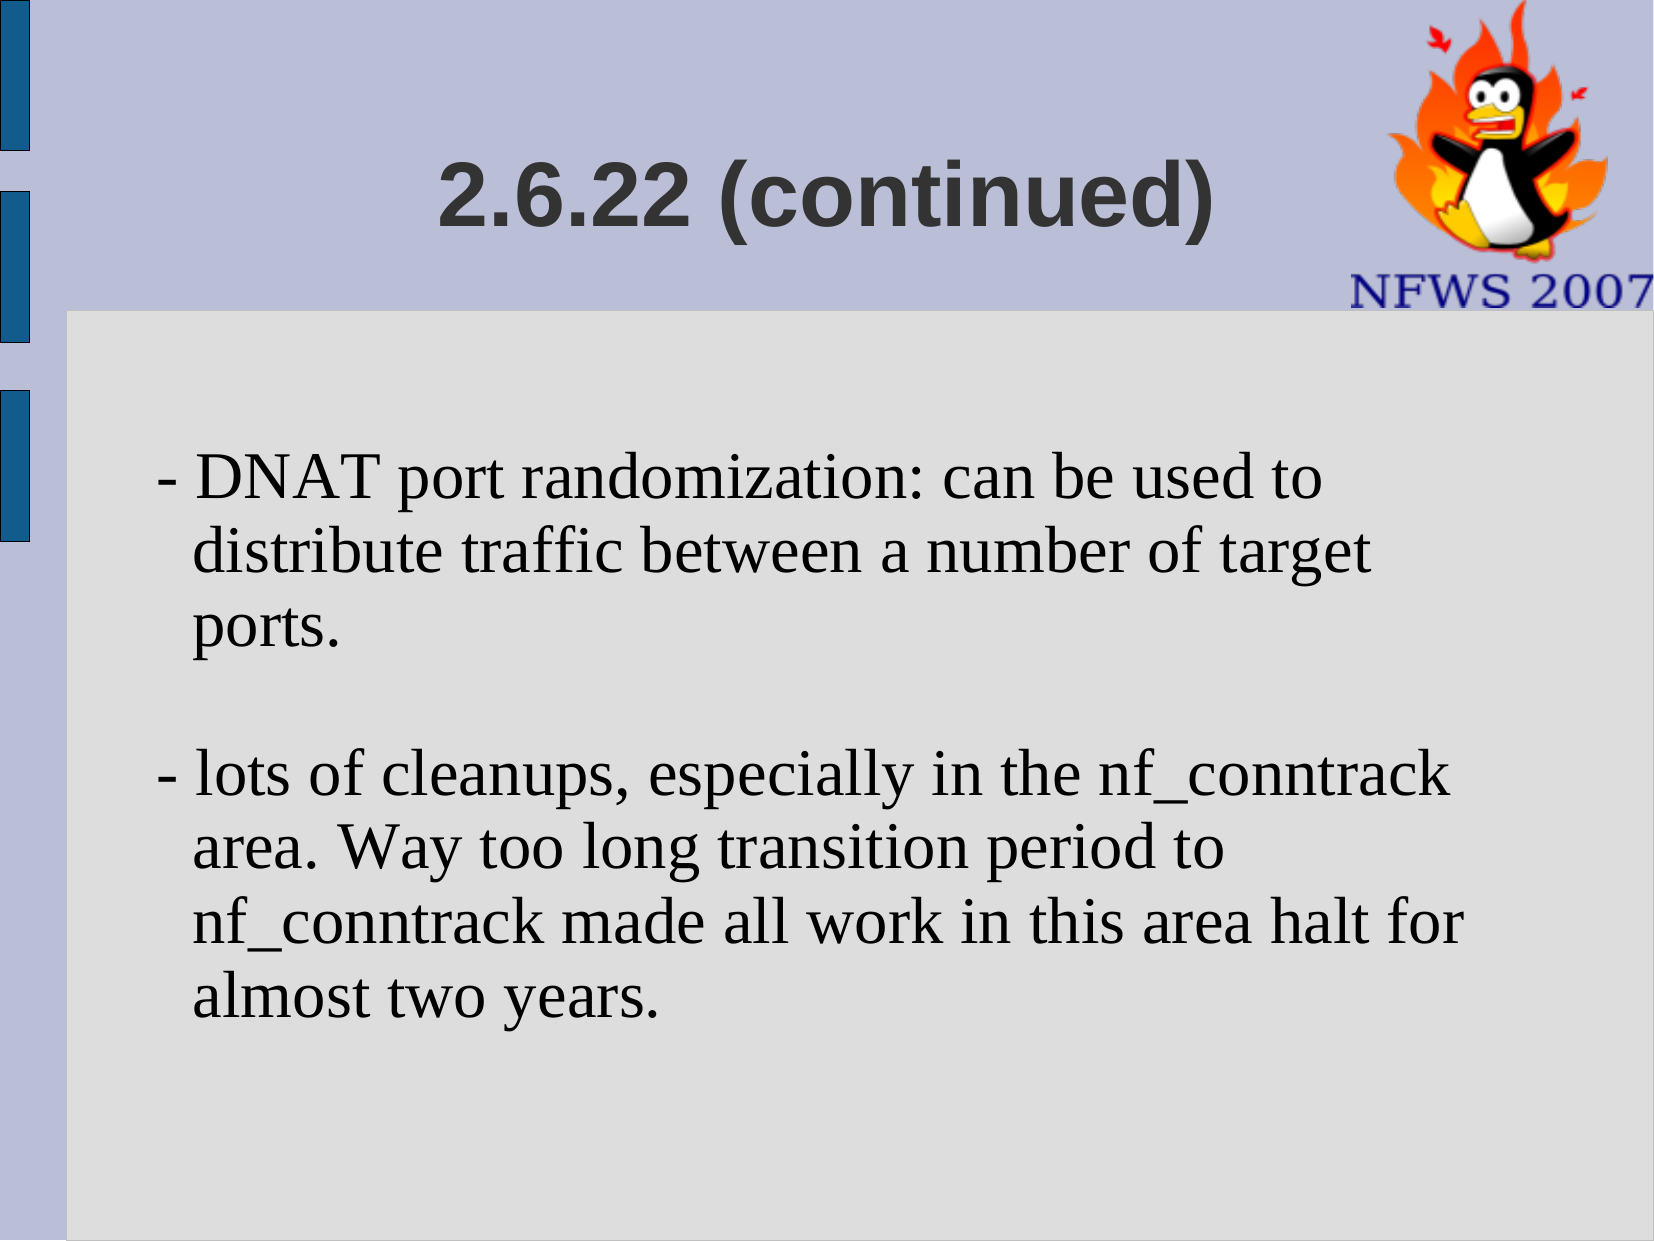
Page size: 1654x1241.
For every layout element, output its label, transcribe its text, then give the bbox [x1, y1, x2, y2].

subtitle - DNAT port randomization: can be used to distribute traffic between a number of target ports. - lots of cleanups, especially in the nf_conntrack area. Way too long transition period to nf_conntrack made all work in this area halt for almost two years. [121, 352, 1534, 1119]
picture [1351, 0, 1654, 308]
title 2.6.22 (continued) [121, 98, 1351, 291]
